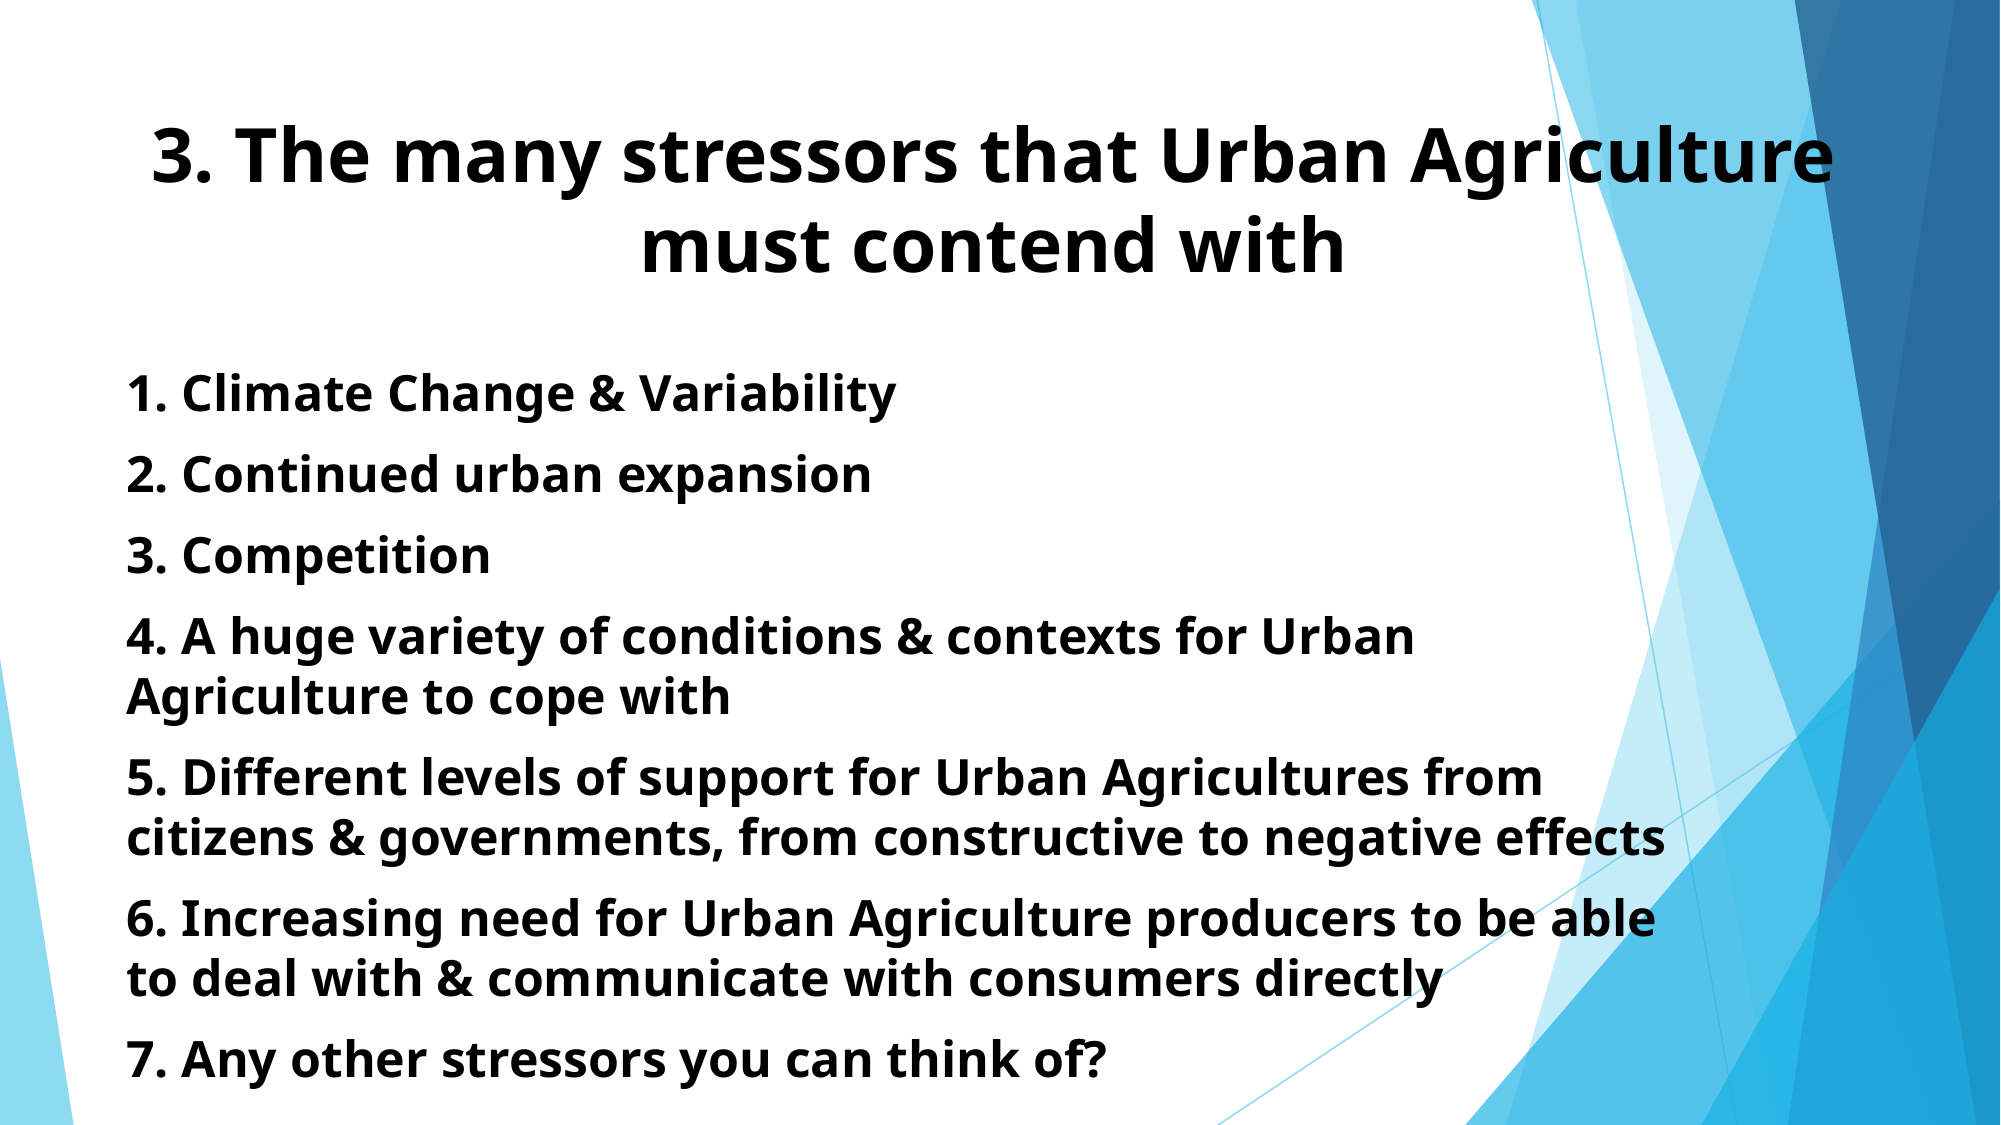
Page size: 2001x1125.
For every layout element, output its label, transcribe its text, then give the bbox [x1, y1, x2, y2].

title 3. The many stressors that Urban Agriculture must contend with [111, 99, 1878, 317]
list 1. Climate Change & Variability 2. Continued urban expansion 3. Competition 4. A huge variety of conditions & contexts for Urban Agriculture to cope with 5. Different levels of support for Urban Agricultures from citizens & governments, from constructive to negative effects 6. Increasing need for Urban Agriculture producers to be able to deal with & communicate with consumers directly 7. Any other stressors you can think of? [111, 354, 1703, 1103]
